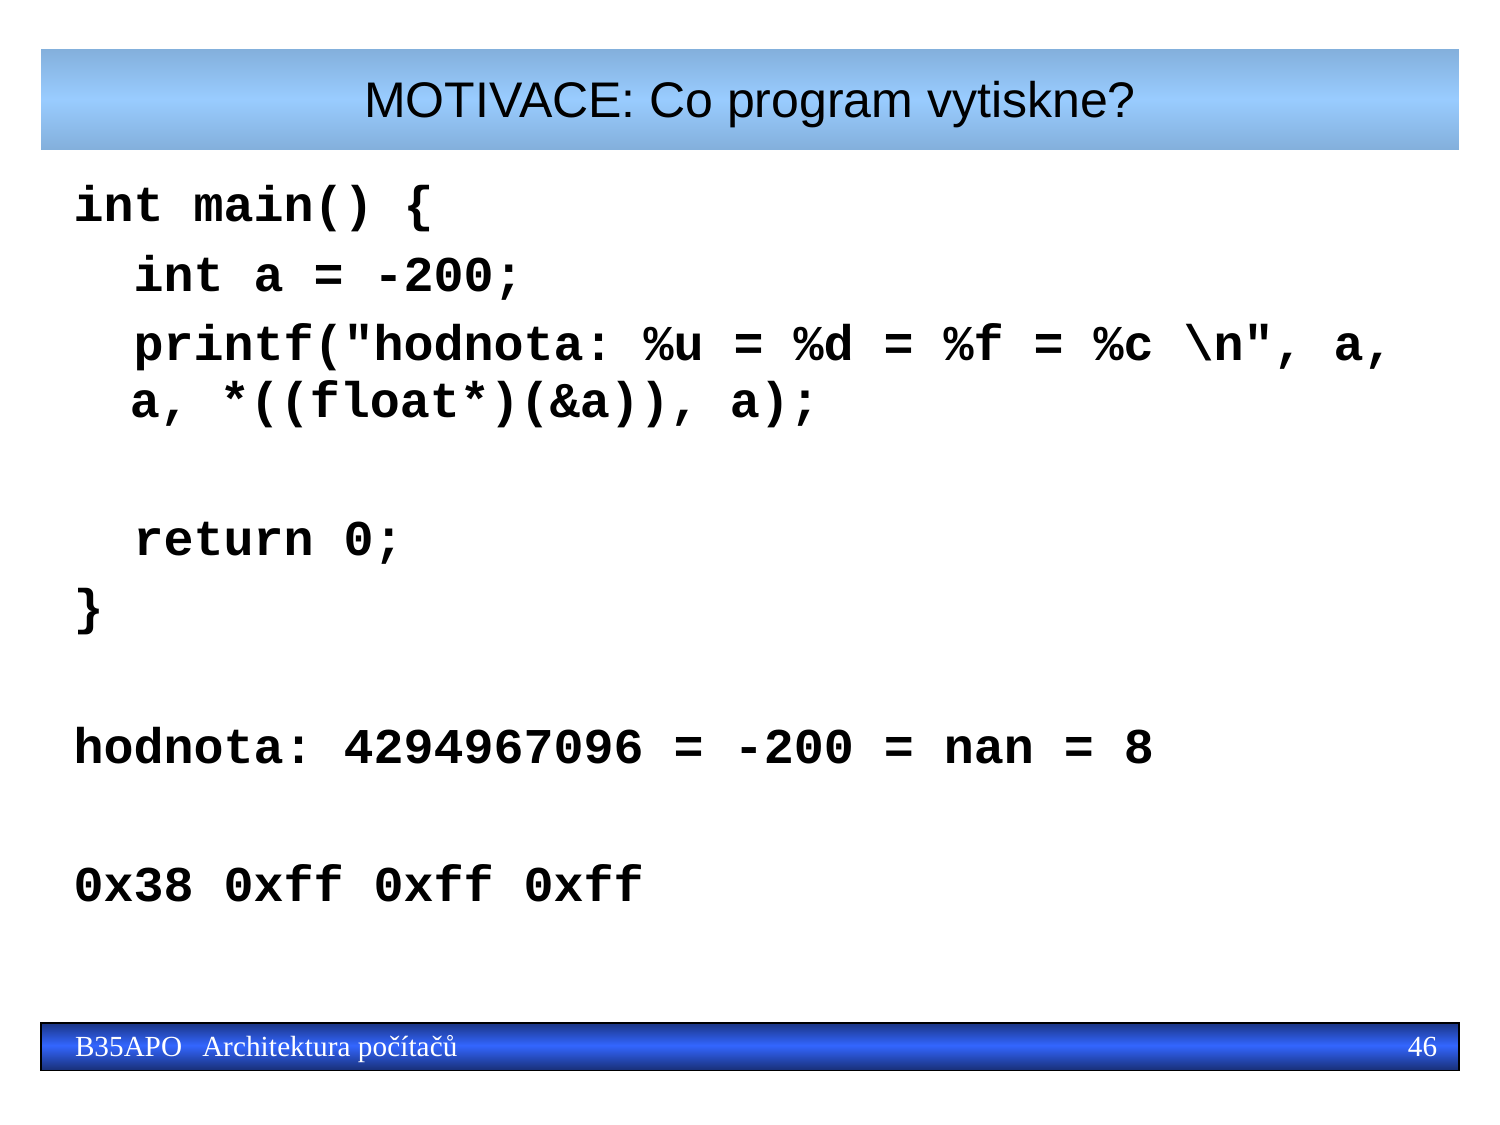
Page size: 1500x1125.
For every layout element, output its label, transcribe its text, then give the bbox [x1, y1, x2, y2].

title MOTIVACE: Co program vytiskne? [41, 49, 1459, 150]
list int main() { int a = -200; printf("hodnota: %u = %d = %f = %c \n", a, a, *((float*)(&a)), a); return 0; } hodnota: 4294967096 = -200 = nan = 8 0x38 0xff 0xff 0xff [58, 172, 1465, 1000]
